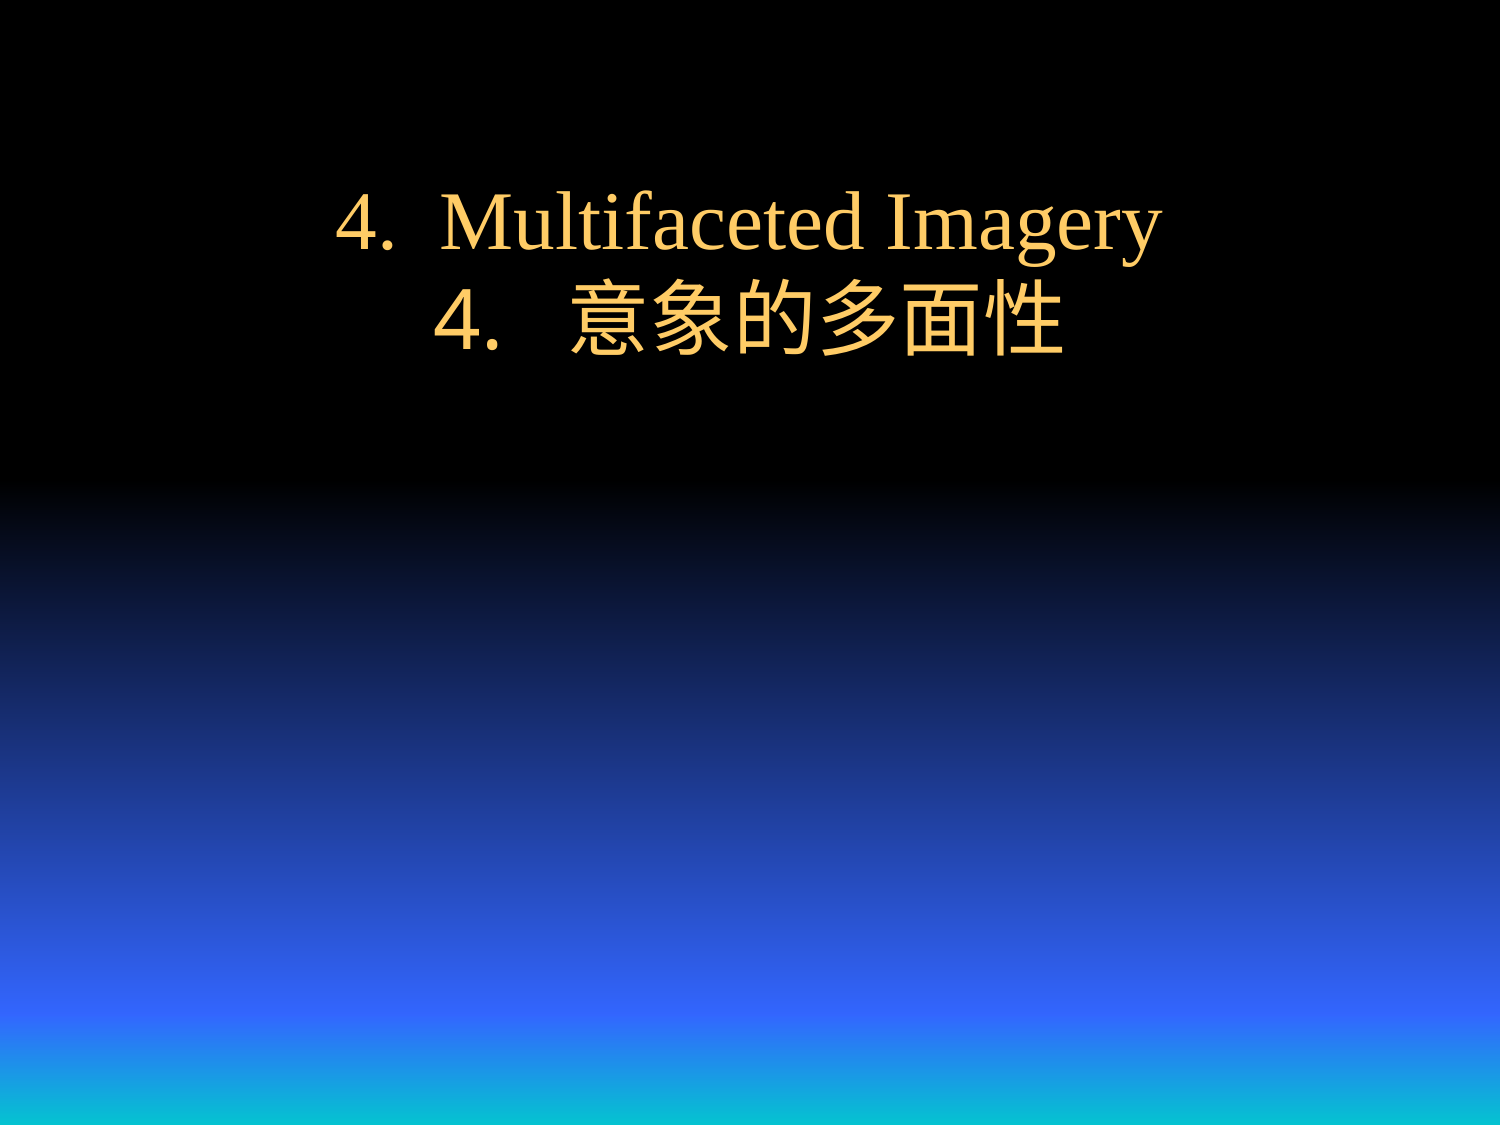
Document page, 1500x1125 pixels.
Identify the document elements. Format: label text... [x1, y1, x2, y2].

title 4. Multifaceted Imagery 4. 意象的多面性 [112, 156, 1388, 374]
